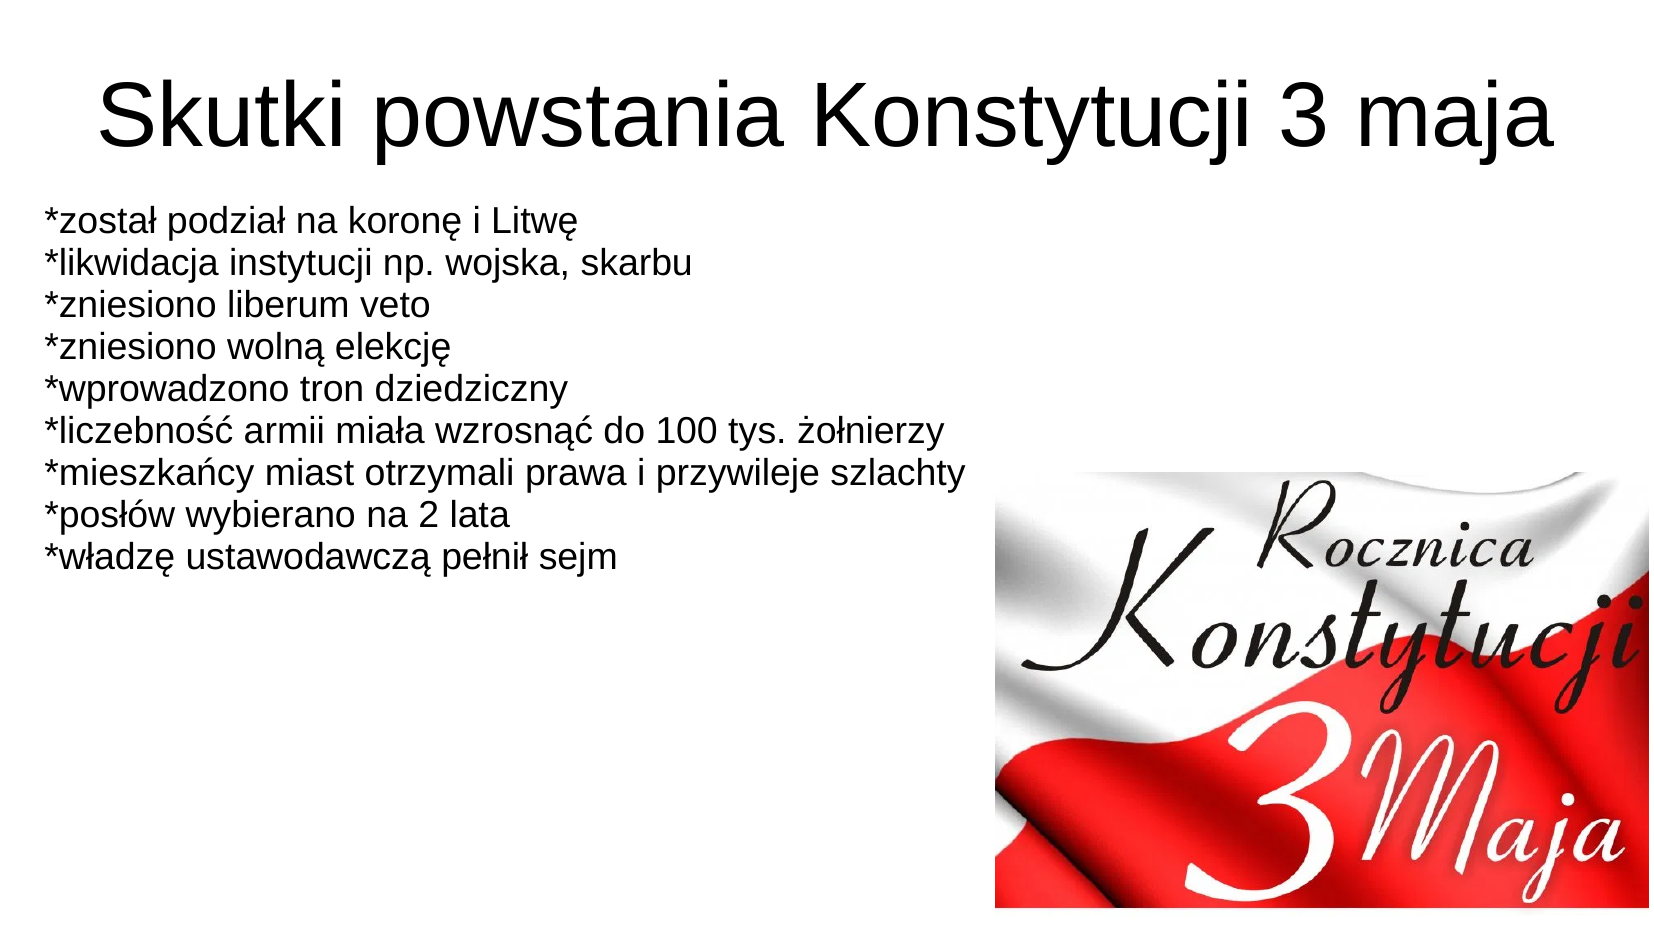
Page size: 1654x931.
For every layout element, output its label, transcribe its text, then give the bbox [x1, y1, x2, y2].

picture [995, 472, 1649, 916]
text_box *został podział na koronę i Litwę *likwidacja instytucji np. wojska, skarbu *zniesiono liberum veto *zniesiono wolną elekcję *wprowadzono tron dziedziczny *liczebność armii miała wzrosnąć do 100 tys. żołnierzy *mieszkańcy miast otrzymali prawa i przywileje szlachty *posłów wybierano na 2 lata *władzę ustawodawczą pełnił sejm [29, 192, 1063, 591]
title Skutki powstania Konstytucji 3 maja [82, 37, 1571, 193]
